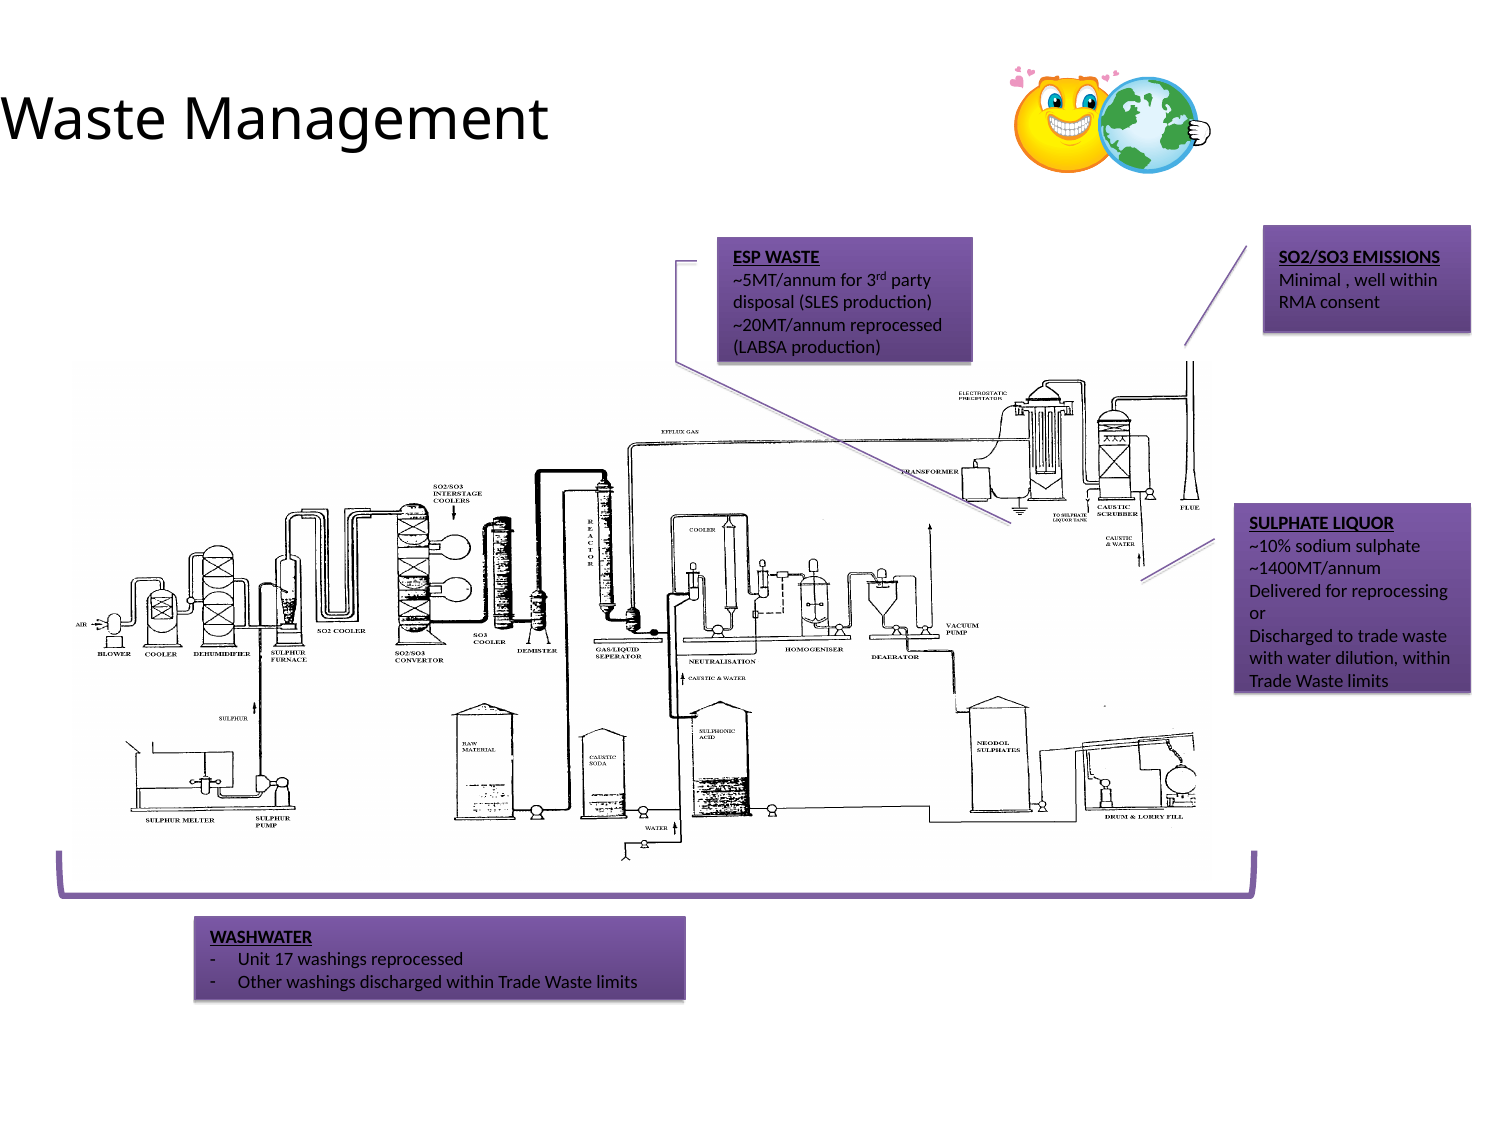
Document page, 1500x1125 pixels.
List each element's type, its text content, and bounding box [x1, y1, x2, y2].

text_box ESP WASTE ~5MT/annum for 3rd party disposal (SLES production) ~20MT/annum reprocessed (LABSA production) [718, 238, 972, 362]
picture [72, 361, 1213, 882]
title Waste Management [0, 50, 1239, 191]
picture [1009, 66, 1211, 174]
text_box SO2/SO3 EMISSIONS Minimal , well within RMA consent [1264, 226, 1471, 332]
text_box WASHWATER Unit 17 washings reprocessed Other washings discharged within Trade Waste limits [195, 917, 685, 1000]
text_box SULPHATE LIQUOR ~10% sodium sulphate ~1400MT/annum Delivered for reprocessing or Discharged to trade waste with water dilution, within Trade Waste limits [1234, 503, 1471, 692]
